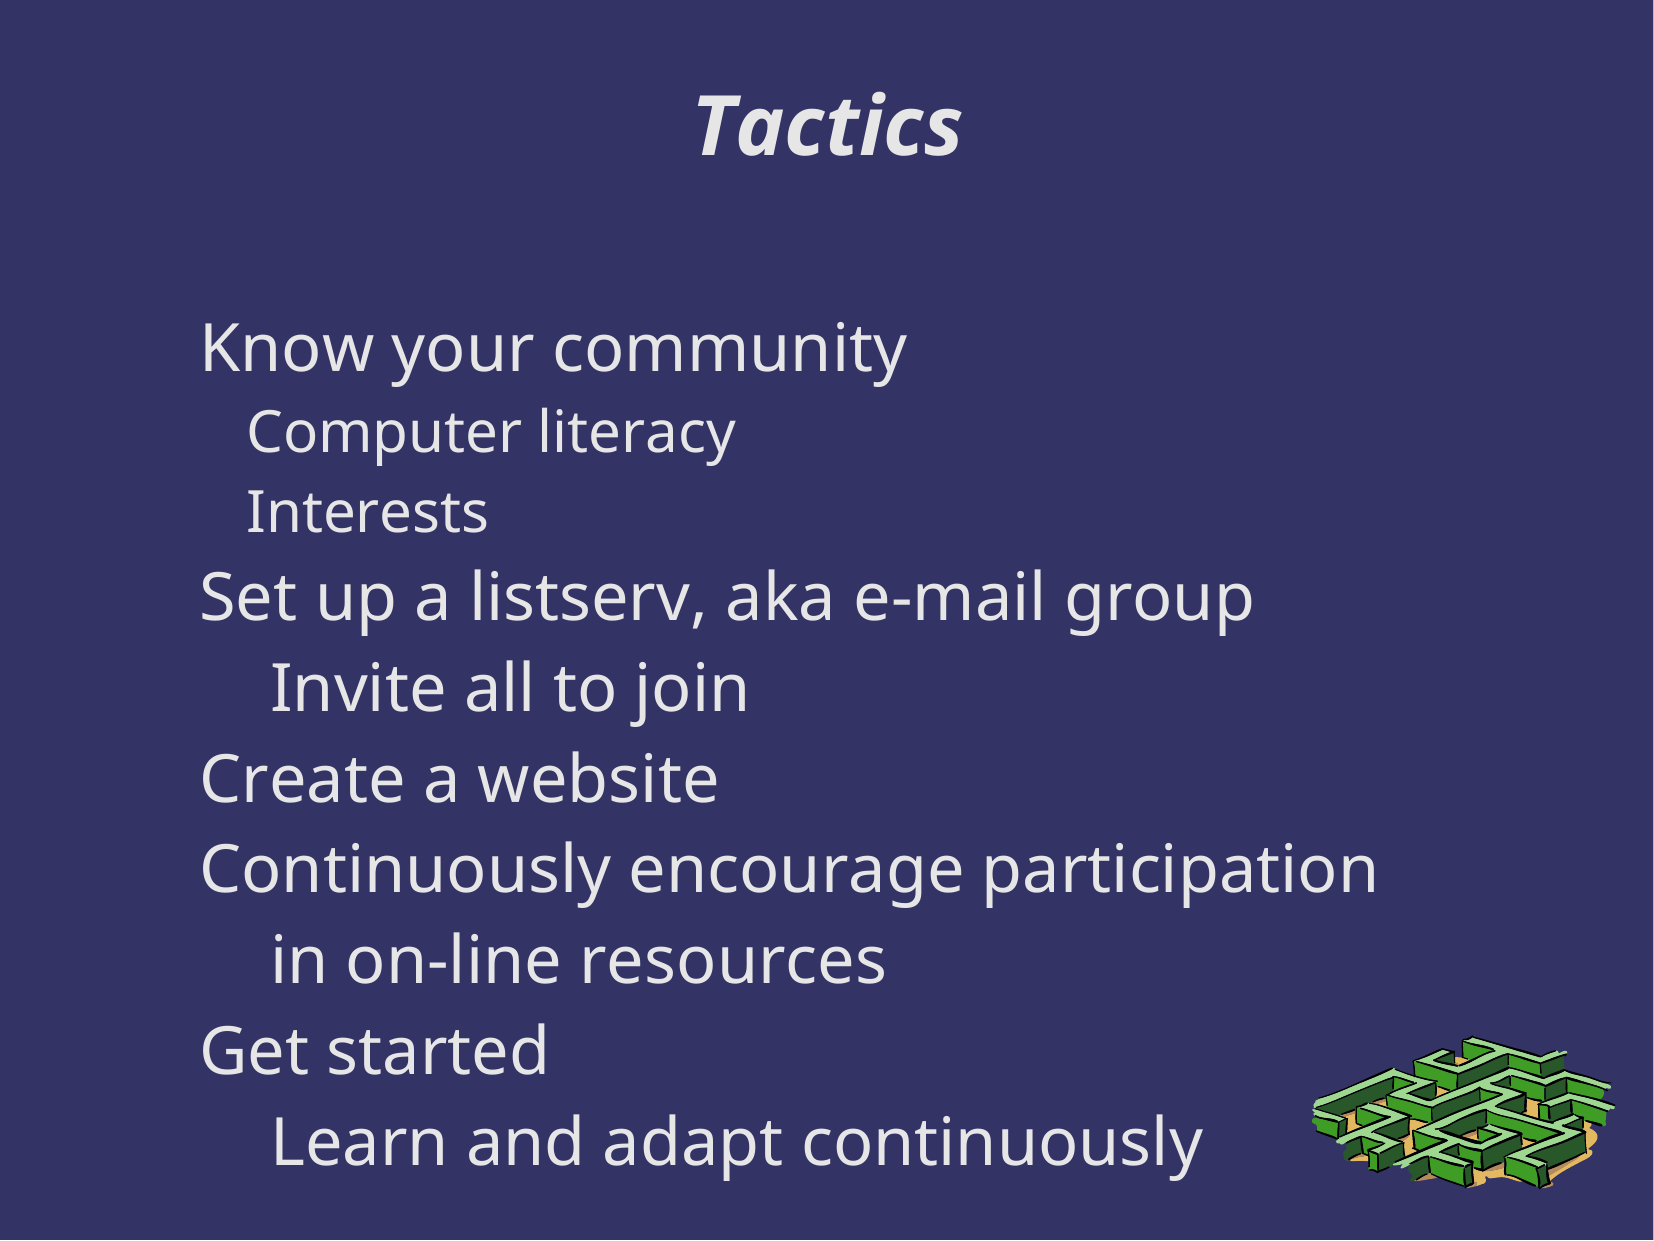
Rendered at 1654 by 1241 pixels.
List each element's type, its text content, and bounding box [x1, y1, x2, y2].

title Tactics [121, 19, 1534, 227]
list Know your community Computer literacy Interests Set up a listserv, aka e-mail group Invite all to join Create a website Continuously encourage participation in on-line resources Get started Learn and adapt continuously [187, 300, 1579, 1082]
